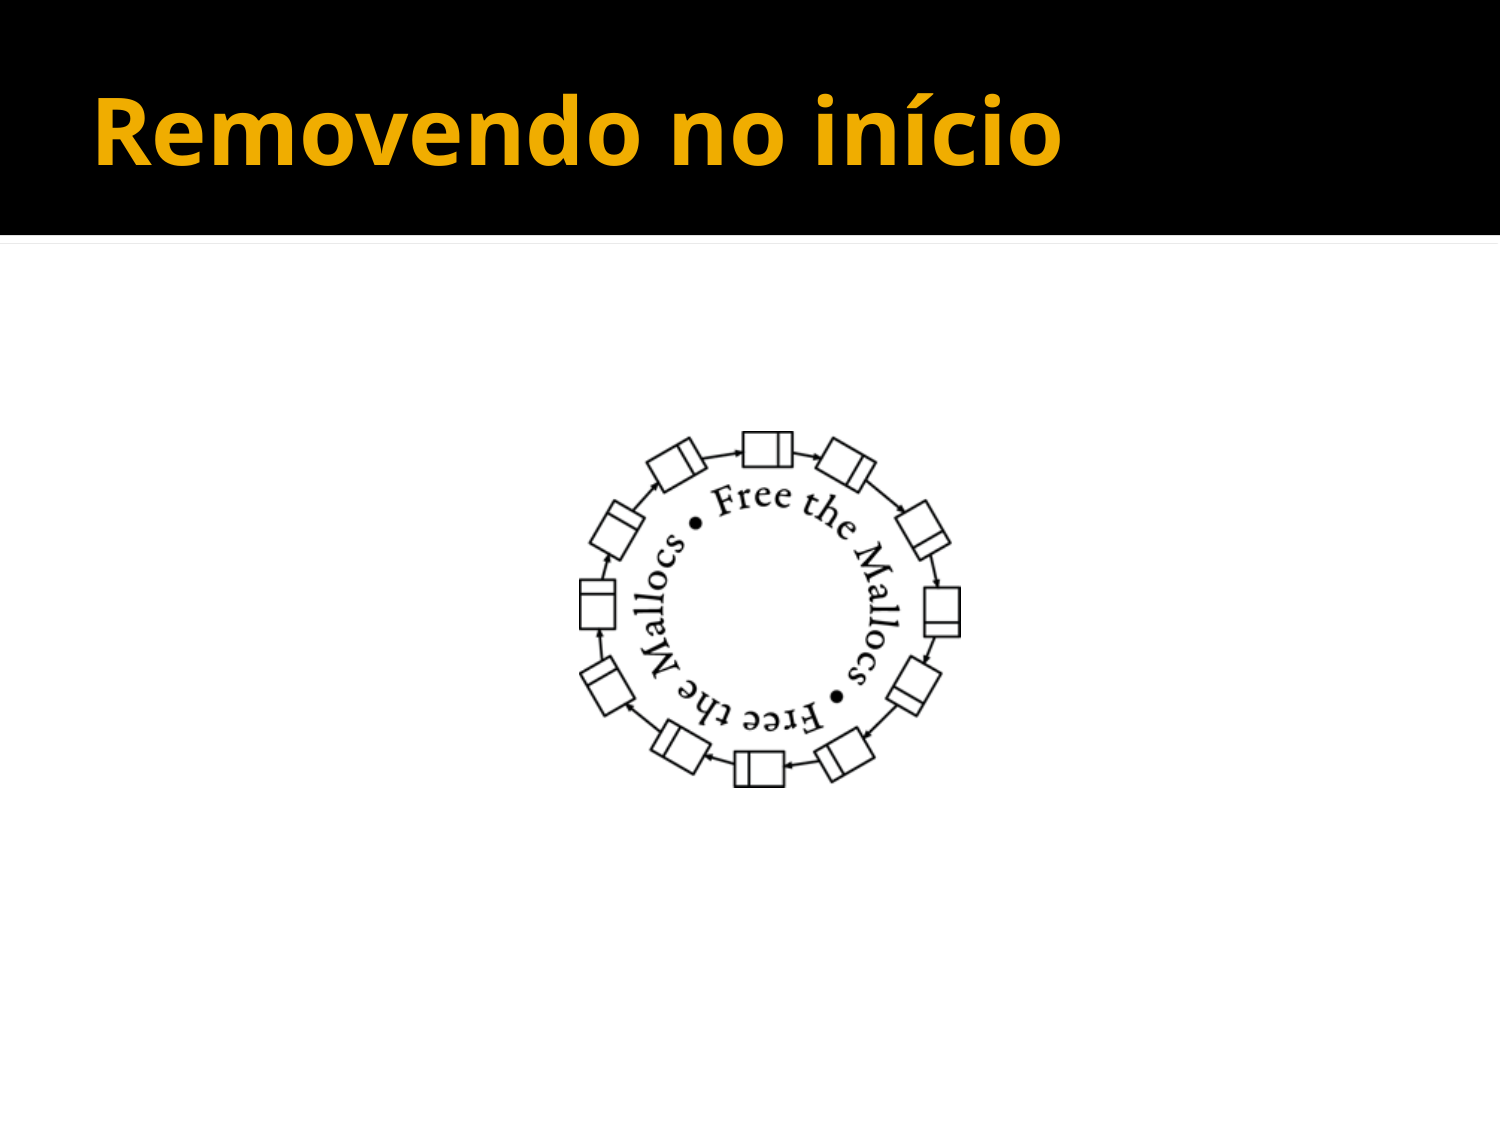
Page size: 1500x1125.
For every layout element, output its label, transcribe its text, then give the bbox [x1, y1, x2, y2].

picture [579, 431, 961, 789]
title Removendo no início [75, 25, 1425, 231]
